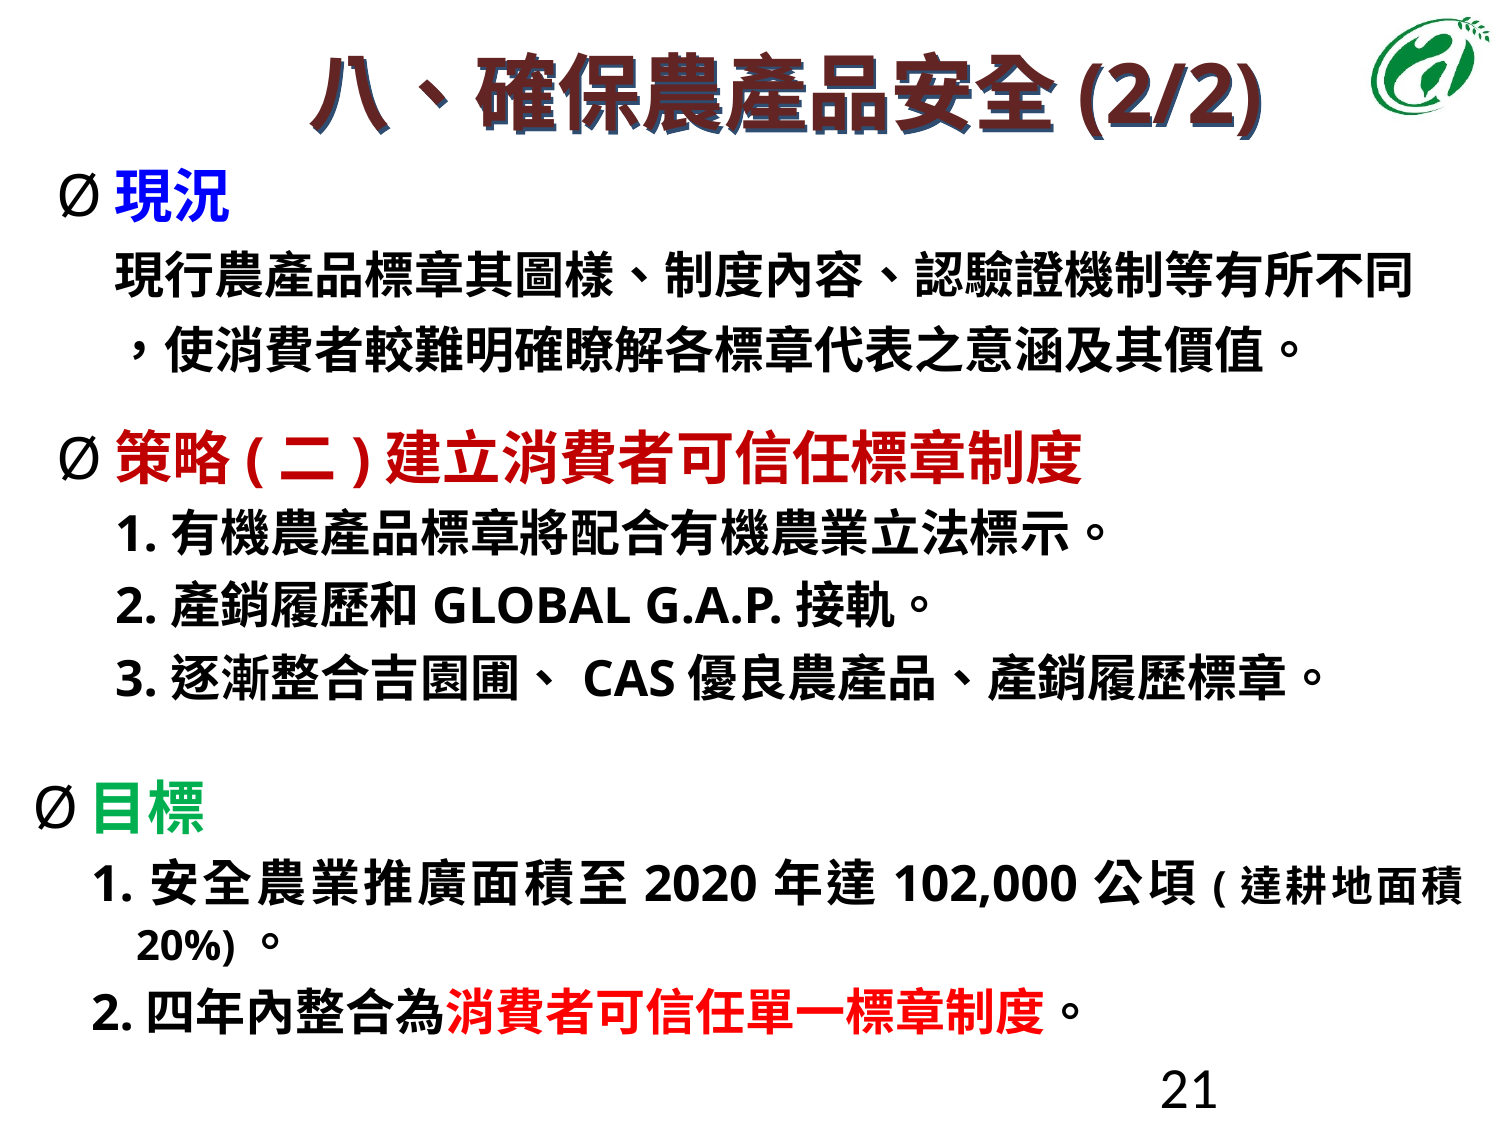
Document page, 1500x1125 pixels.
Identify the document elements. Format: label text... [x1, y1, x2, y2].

text_box [1144, 1042, 1495, 1103]
text_box 目標 1.安全農業推廣面積至2020年達102,000公頃(達耕地面積20%)。 2.四年內整合為消費者可信任單一標章制度。 [17, 763, 1489, 998]
text_box 現況 現行農產品標章其圖樣、制度內容、認驗證機制等有所不同 ，使消費者較難明確瞭解各標章代表之意涵及其價值。 [41, 152, 1436, 387]
text_box 1.有機農產品標章將配合有機農業立法標示。 2.產銷履歷和GLOBAL G.A.P.接軌。 3.逐漸整合吉園圃、CAS優良農產品、產銷履歷標章。 [100, 494, 1469, 714]
text_box 八、確保農產品安全(2/2) [242, 33, 1329, 148]
picture [1361, 3, 1497, 126]
text_box 策略(二)建立消費者可信任標章制度 [41, 387, 1105, 526]
